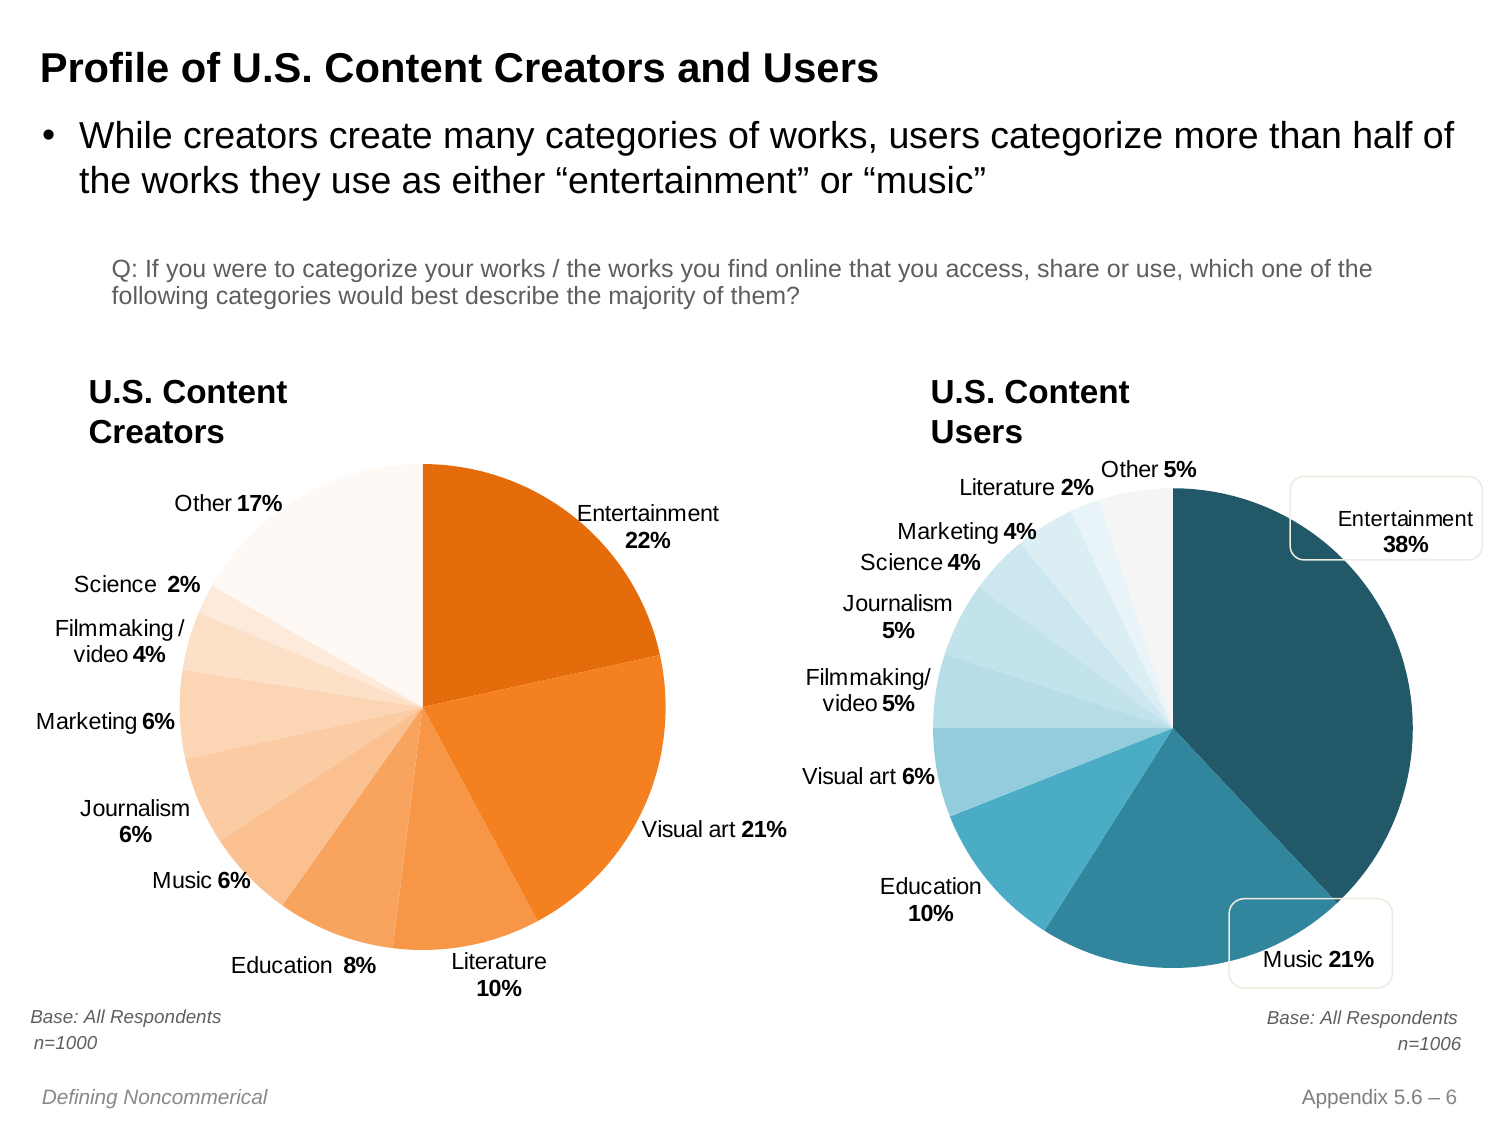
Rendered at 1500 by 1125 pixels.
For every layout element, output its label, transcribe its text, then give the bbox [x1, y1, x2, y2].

text_box U.S. Content Creators [73, 362, 418, 458]
text_box Base: All Respondents [15, 997, 474, 1036]
text_box Base: All Respondents [1014, 997, 1473, 1036]
text_box Q: If you were to categorize your works / the works you find online that you access, share or use, which one of the following categories would best describe the majority of them? [96, 230, 1400, 336]
text_box Appendix 5.6 – <number> [1121, 1066, 1472, 1125]
text_box n=1006 [1018, 1023, 1477, 1062]
text_box n=1000 [19, 1022, 477, 1061]
picture [0, 378, 1500, 1068]
text_box While creators create many categories of works, users categorize more than half of the works they use as either “entertainment” or “music” [27, 103, 1473, 210]
text_box Defining Noncommerical [27, 1066, 503, 1125]
text_box U.S. Content Users [915, 362, 1240, 458]
text_box Profile of U.S. Content Creators and Users [24, 27, 1471, 110]
